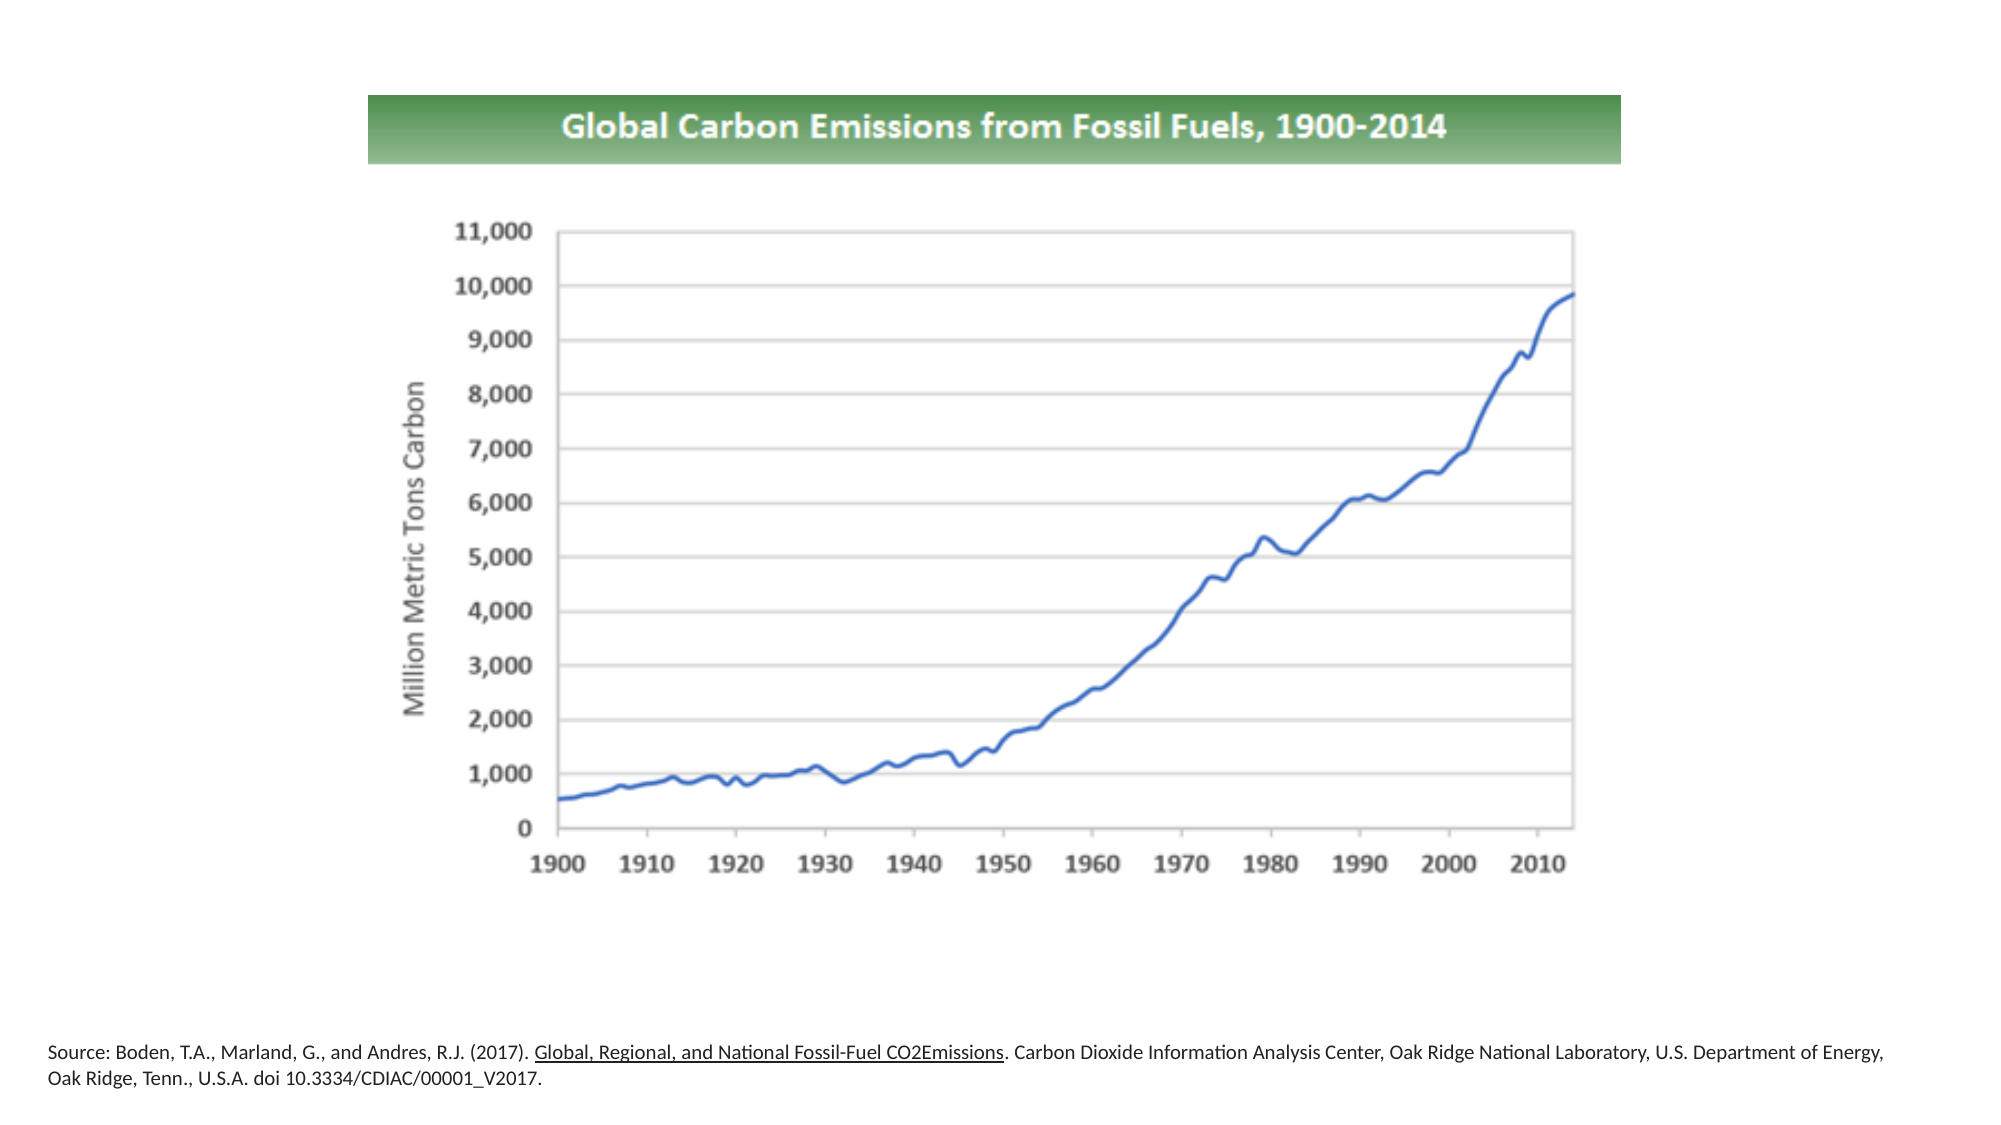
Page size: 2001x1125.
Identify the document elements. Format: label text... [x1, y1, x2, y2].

picture [368, 95, 1621, 915]
text_box Source: Boden, T.A., Marland, G., and Andres, R.J. (2017). Global, Regional, and National Fossil-Fuel CO2Emissions. Carbon Dioxide Information Analysis Center, Oak Ridge National Laboratory, U.S. Department of Energy, Oak Ridge, Tenn., U.S.A. doi 10.3334/CDIAC/00001_V2017. [32, 1031, 1930, 1125]
